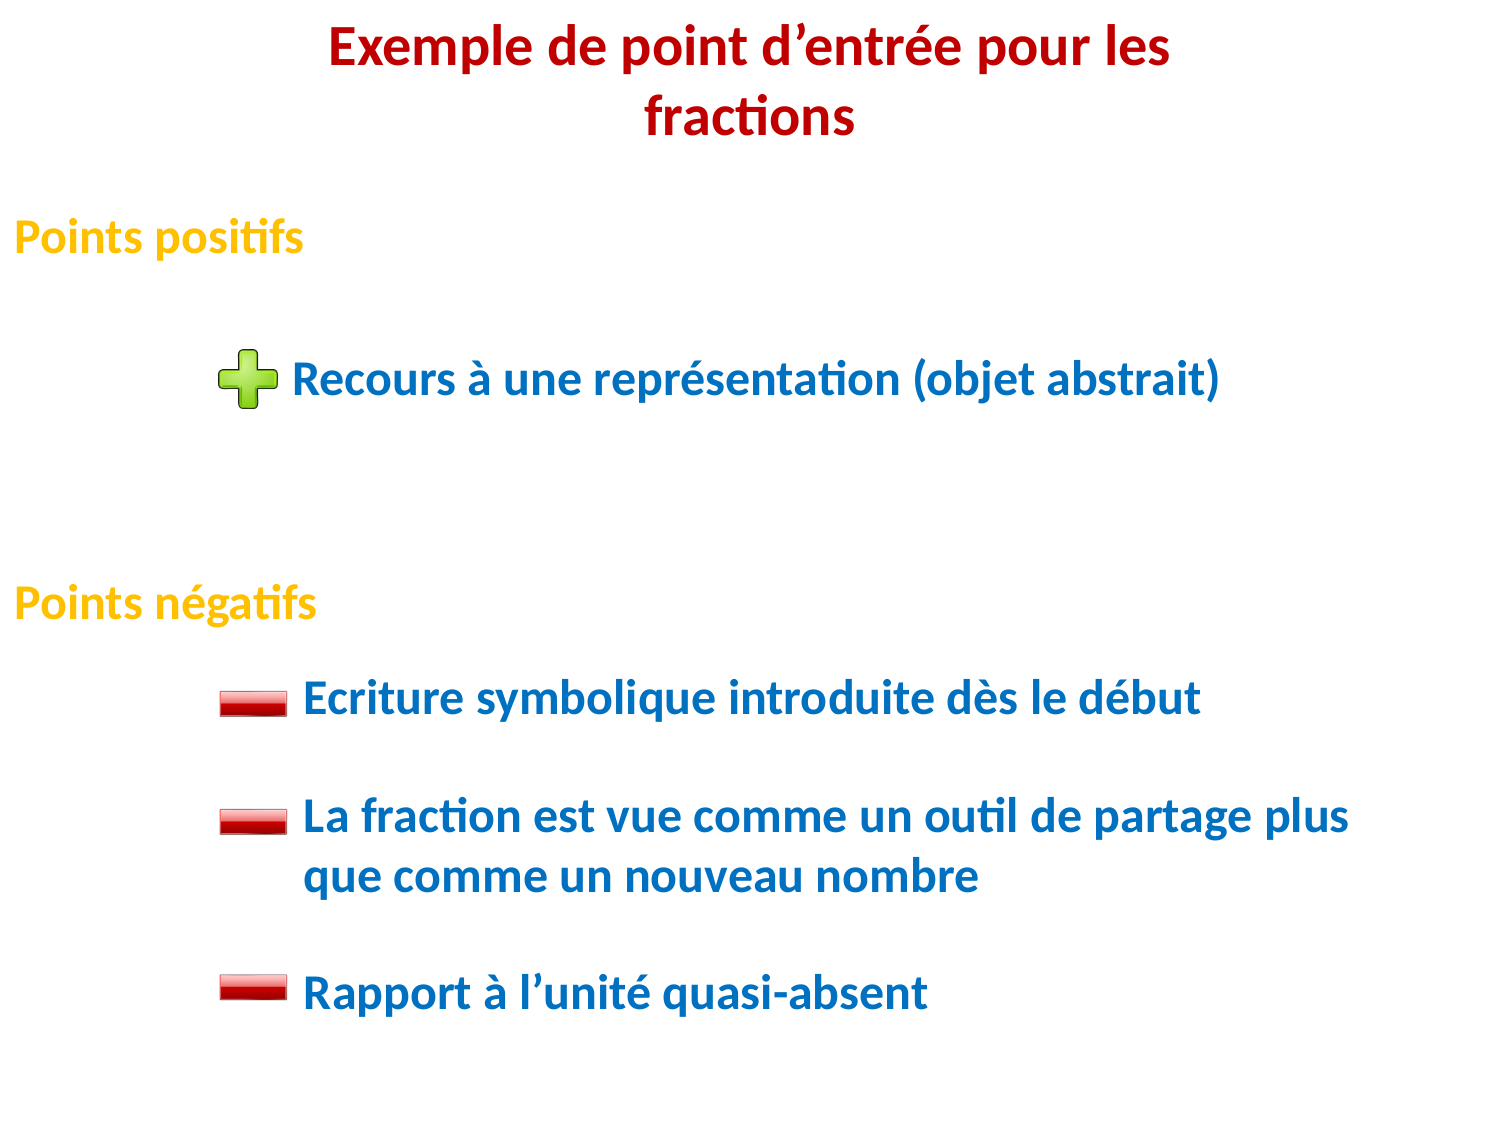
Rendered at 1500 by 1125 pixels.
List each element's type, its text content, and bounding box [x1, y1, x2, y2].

picture [194, 928, 312, 1046]
text_box Ecriture symbolique introduite dès le début [312, 656, 1447, 732]
text_box Points négatifs [0, 562, 1288, 638]
picture [194, 645, 312, 762]
picture [194, 763, 312, 880]
text_box La fraction est vue comme un outil de partage plus que comme un nouveau nombre [289, 775, 1424, 910]
text_box Rapport à l’unité quasi-absent [312, 952, 1424, 1028]
text_box Points positifs [0, 196, 1288, 272]
text_box Recours à une représentation (objet abstrait) [277, 338, 1400, 413]
text_box Exemple de point d’entrée pour les fractions [312, 0, 1187, 155]
picture [218, 349, 278, 409]
